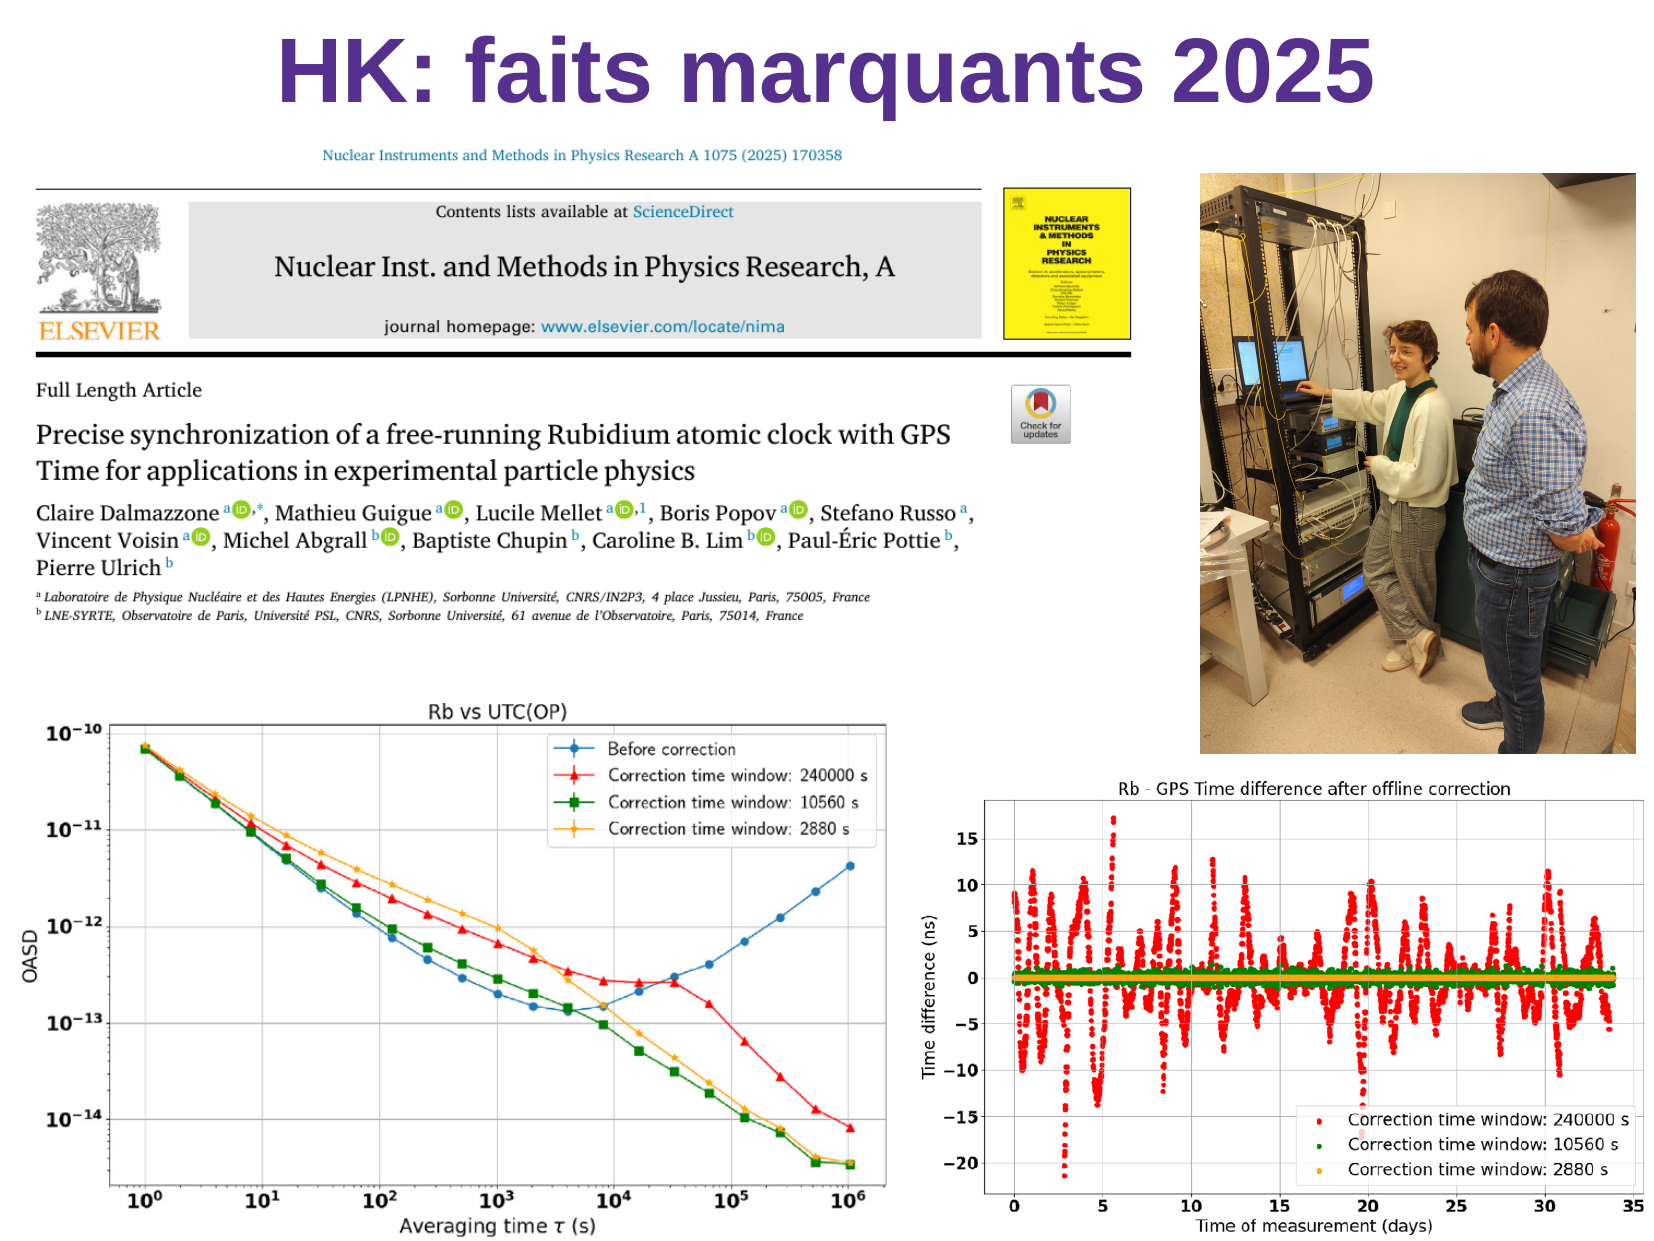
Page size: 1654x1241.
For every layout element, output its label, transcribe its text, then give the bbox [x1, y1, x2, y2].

picture [10, 703, 901, 1241]
picture [909, 779, 1654, 1241]
title HK: faits marquants 2025 [82, 0, 1571, 174]
picture [14, 134, 1141, 631]
picture [1200, 173, 1636, 754]
